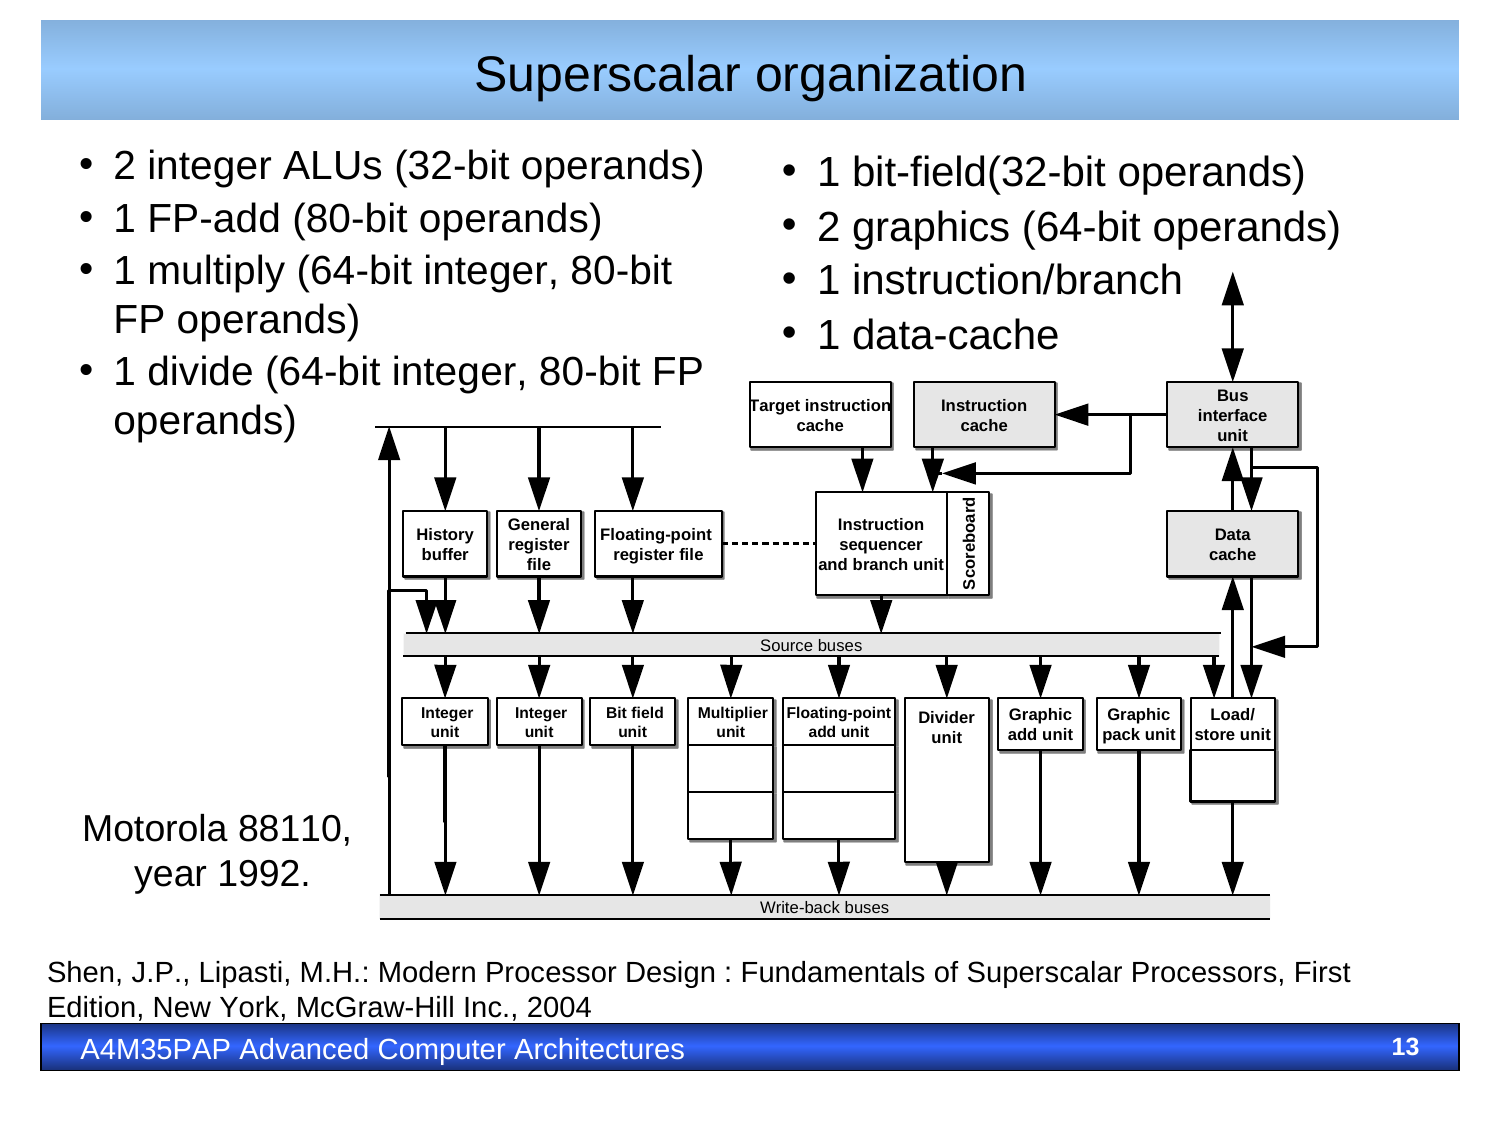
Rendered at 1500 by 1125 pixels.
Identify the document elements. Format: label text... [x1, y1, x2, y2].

text_box Write-back buses [379, 895, 1271, 919]
text_box Integer unit [496, 698, 582, 746]
title [41, 20, 1459, 120]
text_box Instruction cache [913, 381, 1055, 448]
text_box Instruction sequencer and branch unit [815, 492, 947, 596]
text_box [1190, 749, 1275, 802]
text_box Shen, J.P., Lipasti, M.H.: Modern Processor Design : Fundamentals of Superscalar Processors, First Edition, New York, McGraw-Hill Inc., 2004 [41, 947, 1459, 1030]
title Superscalar organization [42, 21, 1460, 121]
text_box Graphic add unit [998, 698, 1083, 751]
text_box Bus interface unit [1167, 381, 1299, 448]
text_box Divider unit [904, 698, 989, 863]
text_box Target instruction cache [749, 381, 891, 448]
text_box Source buses [403, 633, 1220, 657]
text_box Scoreboard [947, 492, 990, 596]
text_box [688, 745, 774, 840]
text_box General register file [496, 510, 582, 577]
text_box Floating-point register file [595, 510, 722, 577]
text_box [782, 745, 896, 840]
text_box Load/ store unit [1190, 698, 1275, 749]
text_box Integer unit [402, 698, 488, 746]
text_box Multiplier unit [688, 698, 774, 745]
text_box History buffer [403, 510, 488, 577]
text_box Floating-point add unit [782, 698, 896, 745]
text_box Bit field unit [590, 698, 676, 746]
text_box Motorola 88110, year 1992. [67, 795, 368, 902]
text_box Graphic pack unit [1096, 698, 1182, 751]
list 1 bit-field(32-bit operands) 2 graphics (64-bit operands) 1 instruction/branch 1 data-cache [767, 137, 1436, 366]
list 2 integer ALUs (32-bit operands) 1 FP-add (80-bit operands) 1 multiply (64-bit integer, 80-bit FP operands) 1 divide (64-bit integer, 80-bit FP operands) [64, 131, 733, 460]
text_box Data cache [1167, 510, 1299, 577]
